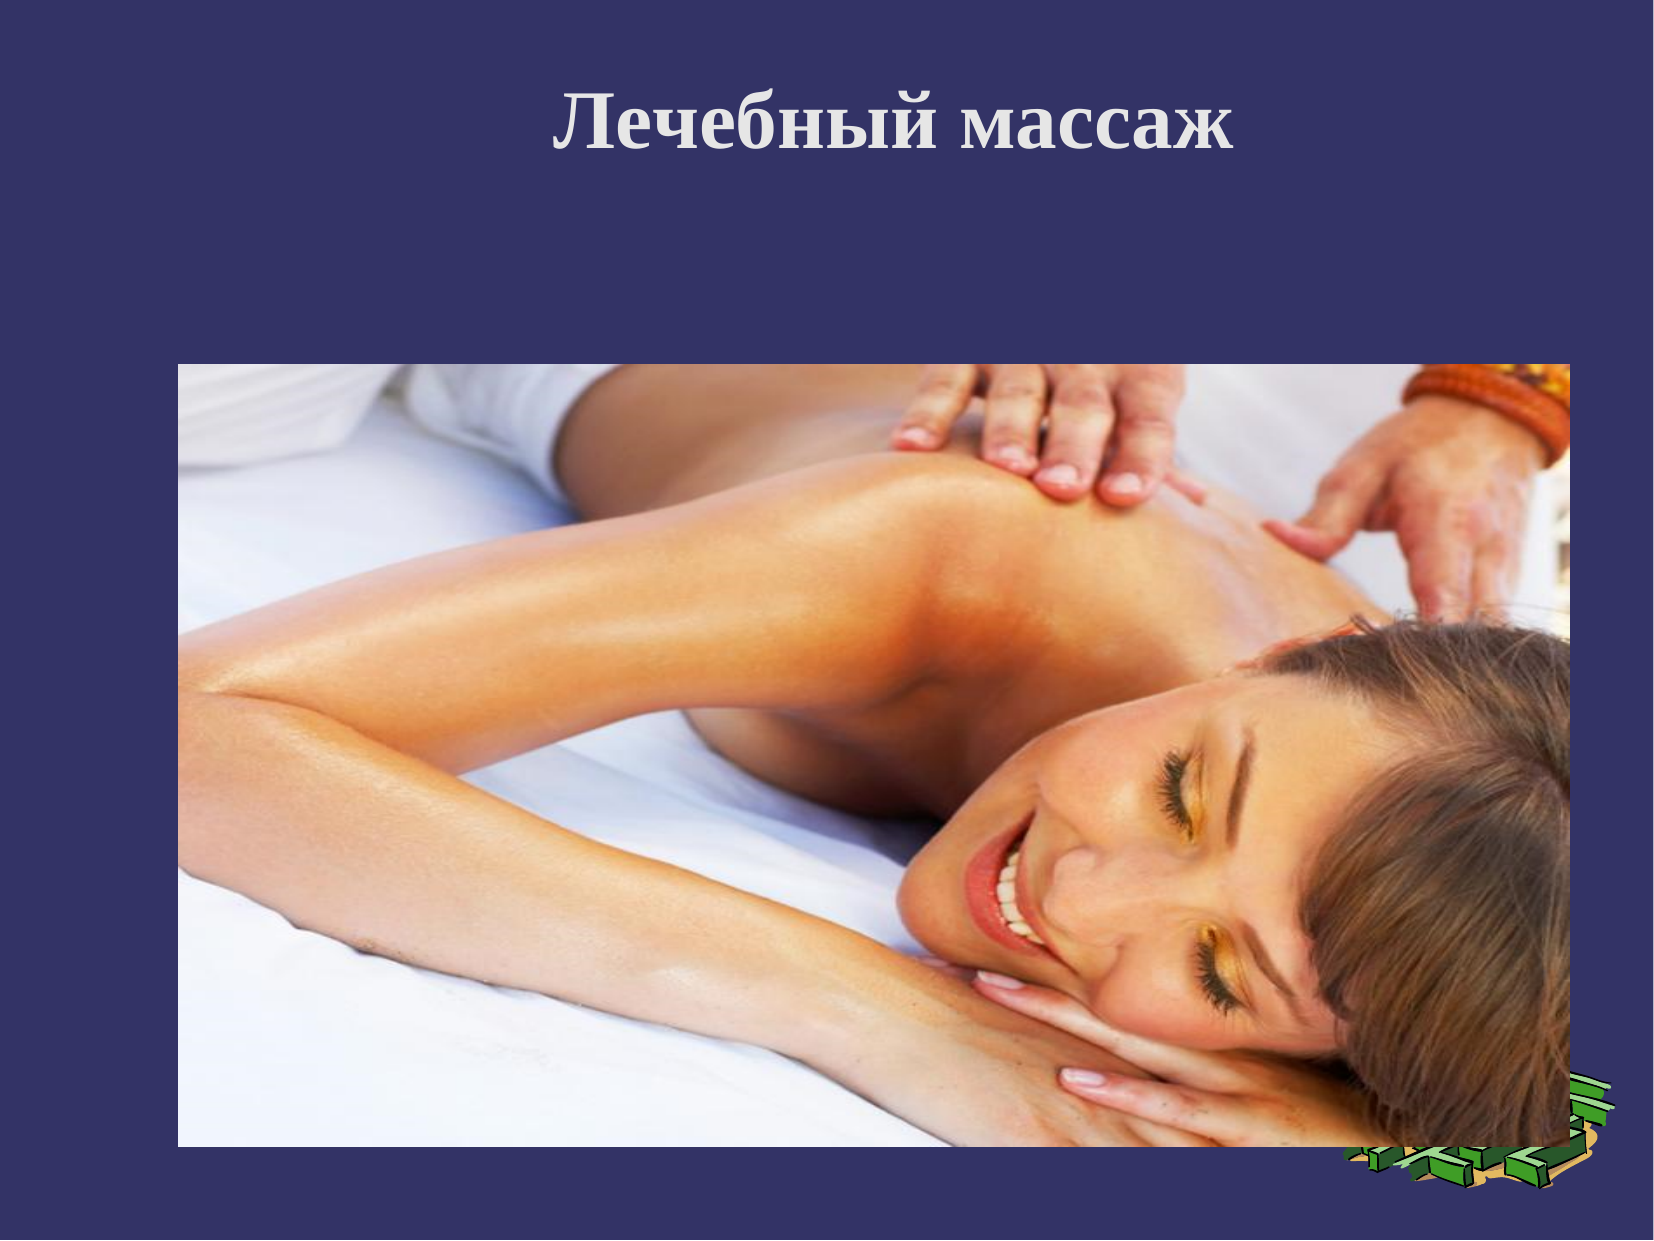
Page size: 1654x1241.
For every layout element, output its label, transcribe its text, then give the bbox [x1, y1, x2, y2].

picture [178, 364, 1570, 1147]
title Лечебный массаж [177, 17, 1590, 225]
